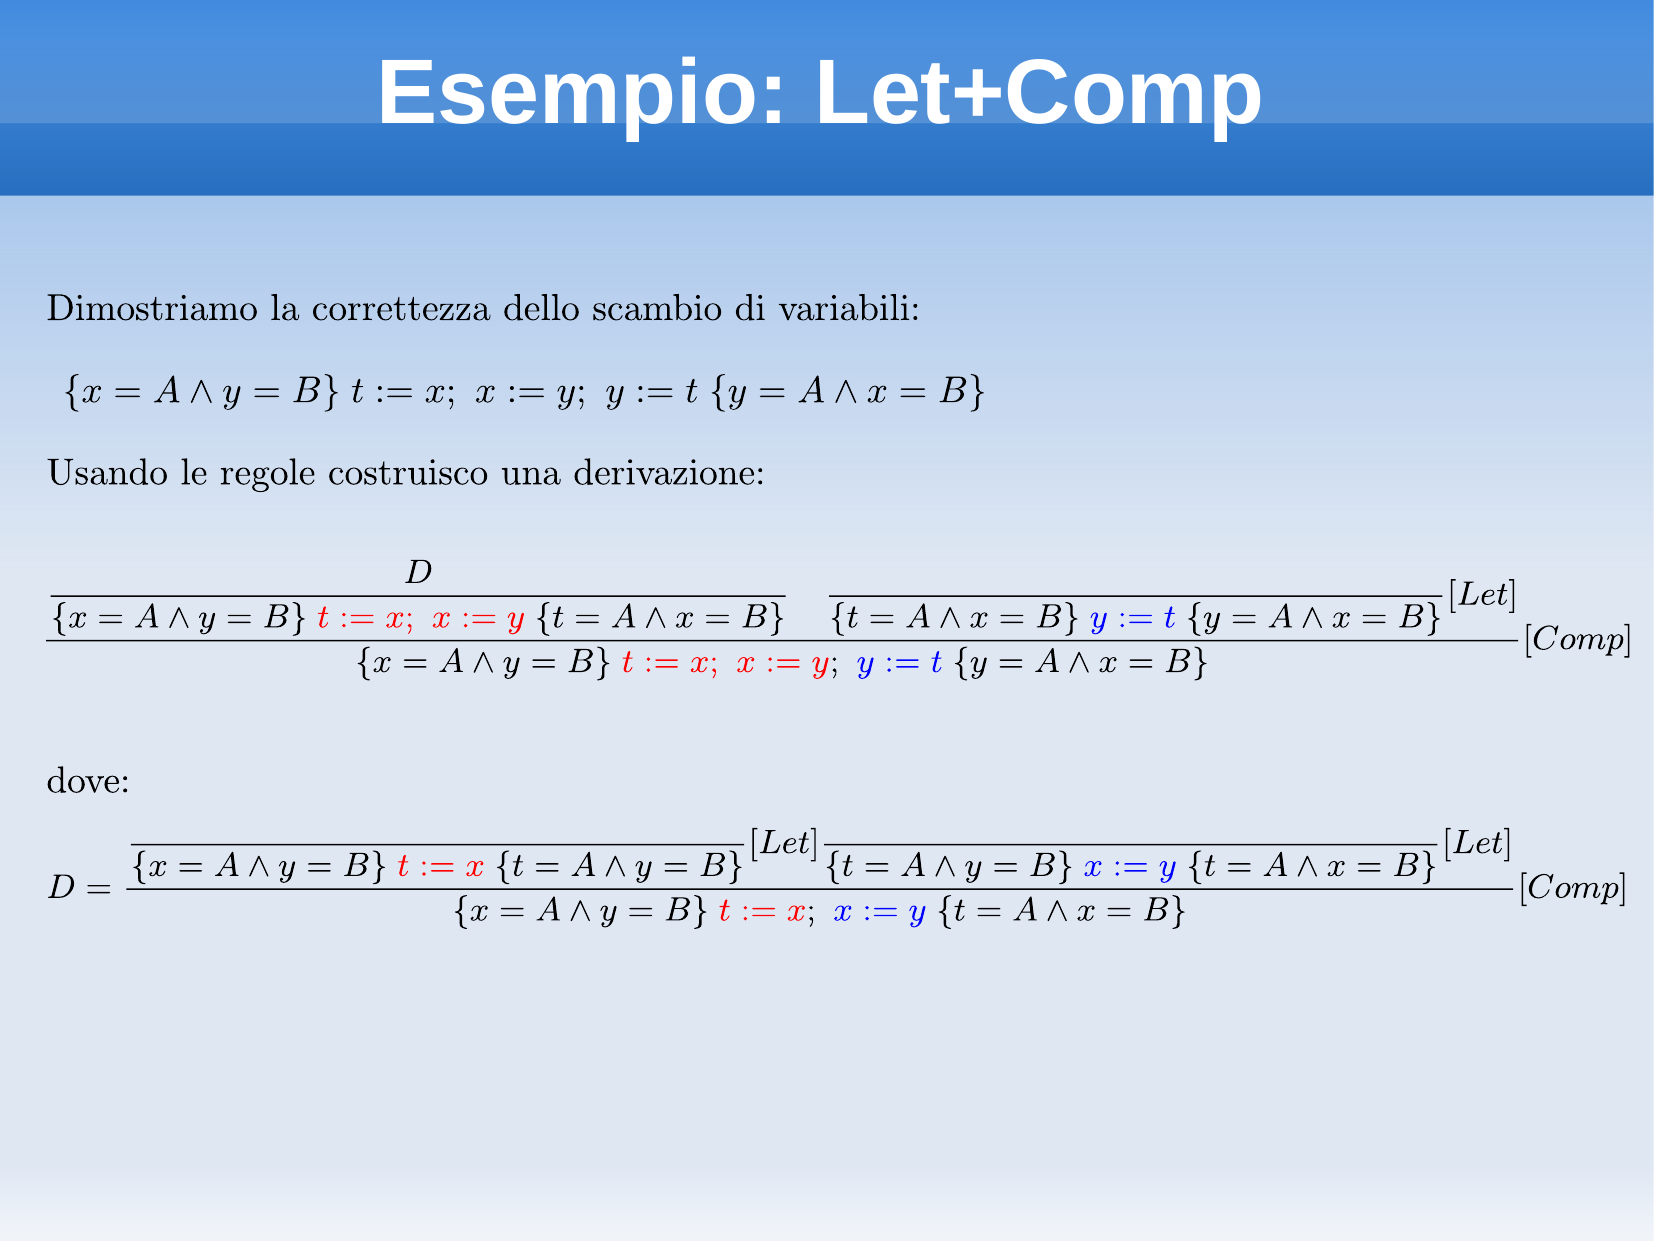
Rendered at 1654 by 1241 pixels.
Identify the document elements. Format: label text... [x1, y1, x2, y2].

text_box [46, 766, 1629, 929]
picture [0, 0, 1654, 1241]
text_box [46, 559, 1634, 681]
title Esempio: Let+Comp [76, 0, 1565, 196]
text_box [46, 293, 987, 493]
